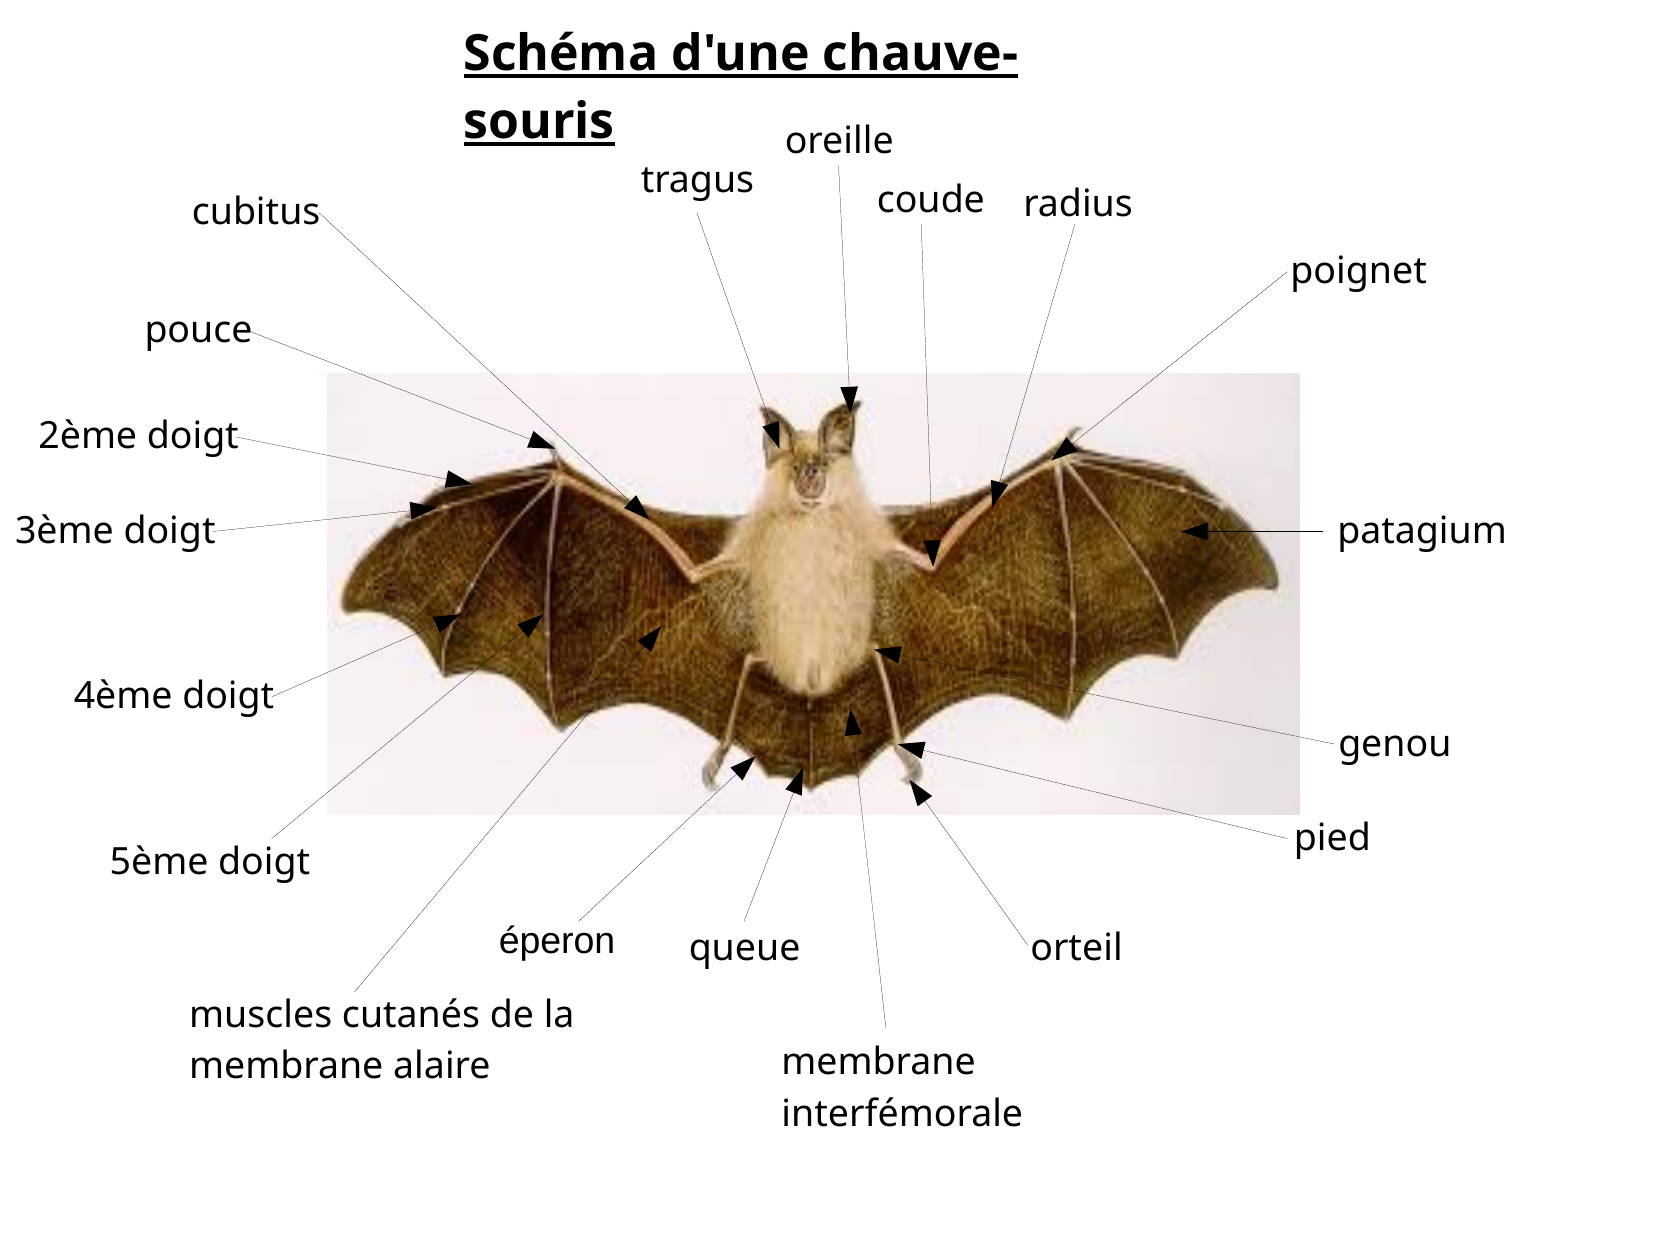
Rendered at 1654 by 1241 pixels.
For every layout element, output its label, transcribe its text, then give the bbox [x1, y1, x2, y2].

text_box tragus [625, 145, 769, 213]
text_box cubitus [177, 177, 334, 245]
text_box 4ème doigt [59, 661, 284, 729]
picture [327, 373, 1300, 815]
text_box genou [1323, 708, 1453, 776]
text_box pied [1279, 803, 1382, 871]
text_box 2ème doigt [23, 401, 248, 469]
text_box queue [673, 912, 804, 981]
text_box 5ème doigt [94, 826, 319, 895]
text_box patagium [1322, 496, 1508, 564]
text_box éperon [484, 911, 674, 969]
text_box orteil [1015, 912, 1143, 981]
text_box 3ème doigt [0, 496, 225, 564]
text_box pouce [129, 295, 259, 363]
text_box muscles cutanés de la membrane alaire [174, 980, 591, 1101]
text_box poignet [1275, 236, 1434, 304]
text_box Schéma d'une chauve-souris [448, 9, 1182, 94]
text_box membrane interfémorale [766, 1027, 1040, 1148]
text_box coude [862, 165, 993, 233]
text_box radius [1008, 168, 1146, 237]
text_box oreille [770, 106, 910, 174]
